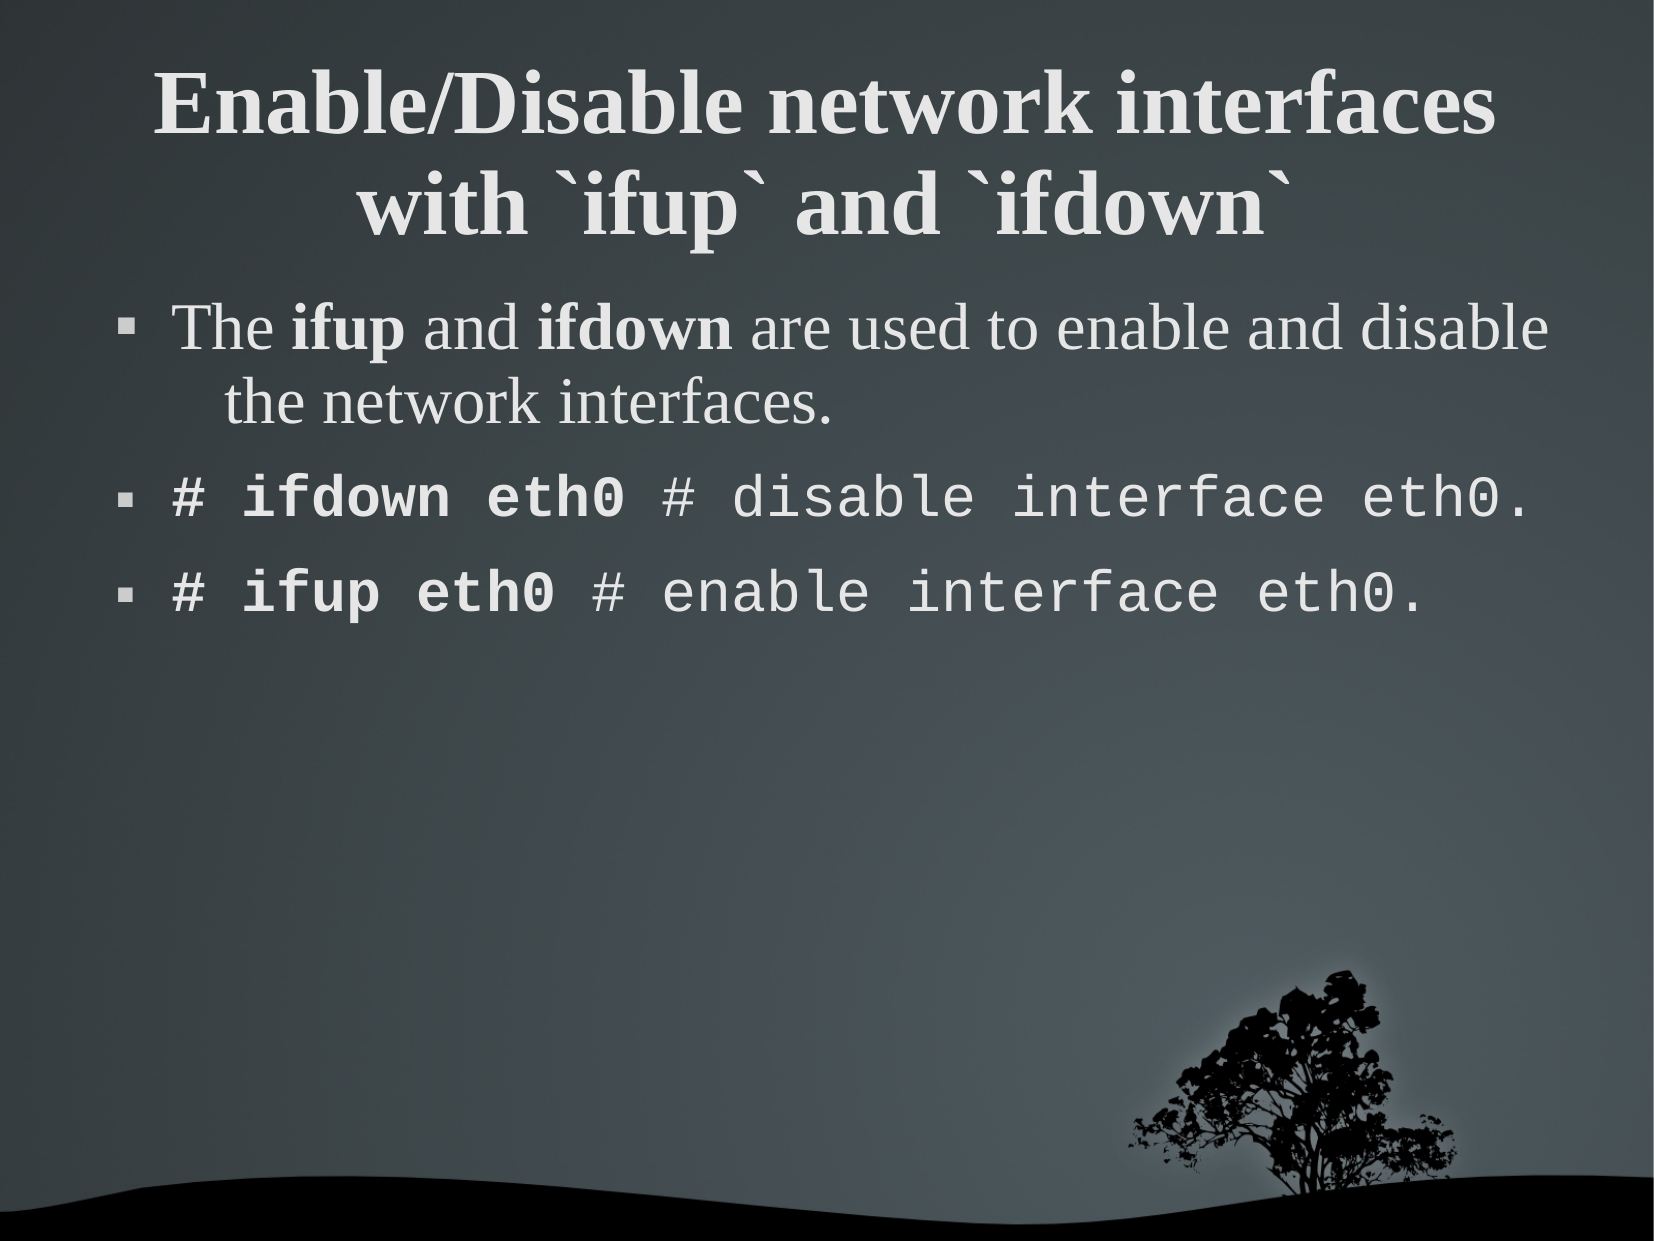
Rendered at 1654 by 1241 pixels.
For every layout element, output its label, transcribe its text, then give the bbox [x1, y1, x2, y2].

list The ifup and ifdown are used to enable and disable the network interfaces. # ifdown eth0 # disable interface eth0. # ifup eth0 # enable interface eth0. [82, 290, 1571, 1109]
title Enable/Disable network interfaces with `ifup` and `ifdown` [82, 33, 1571, 273]
picture [0, 0, 1654, 1241]
